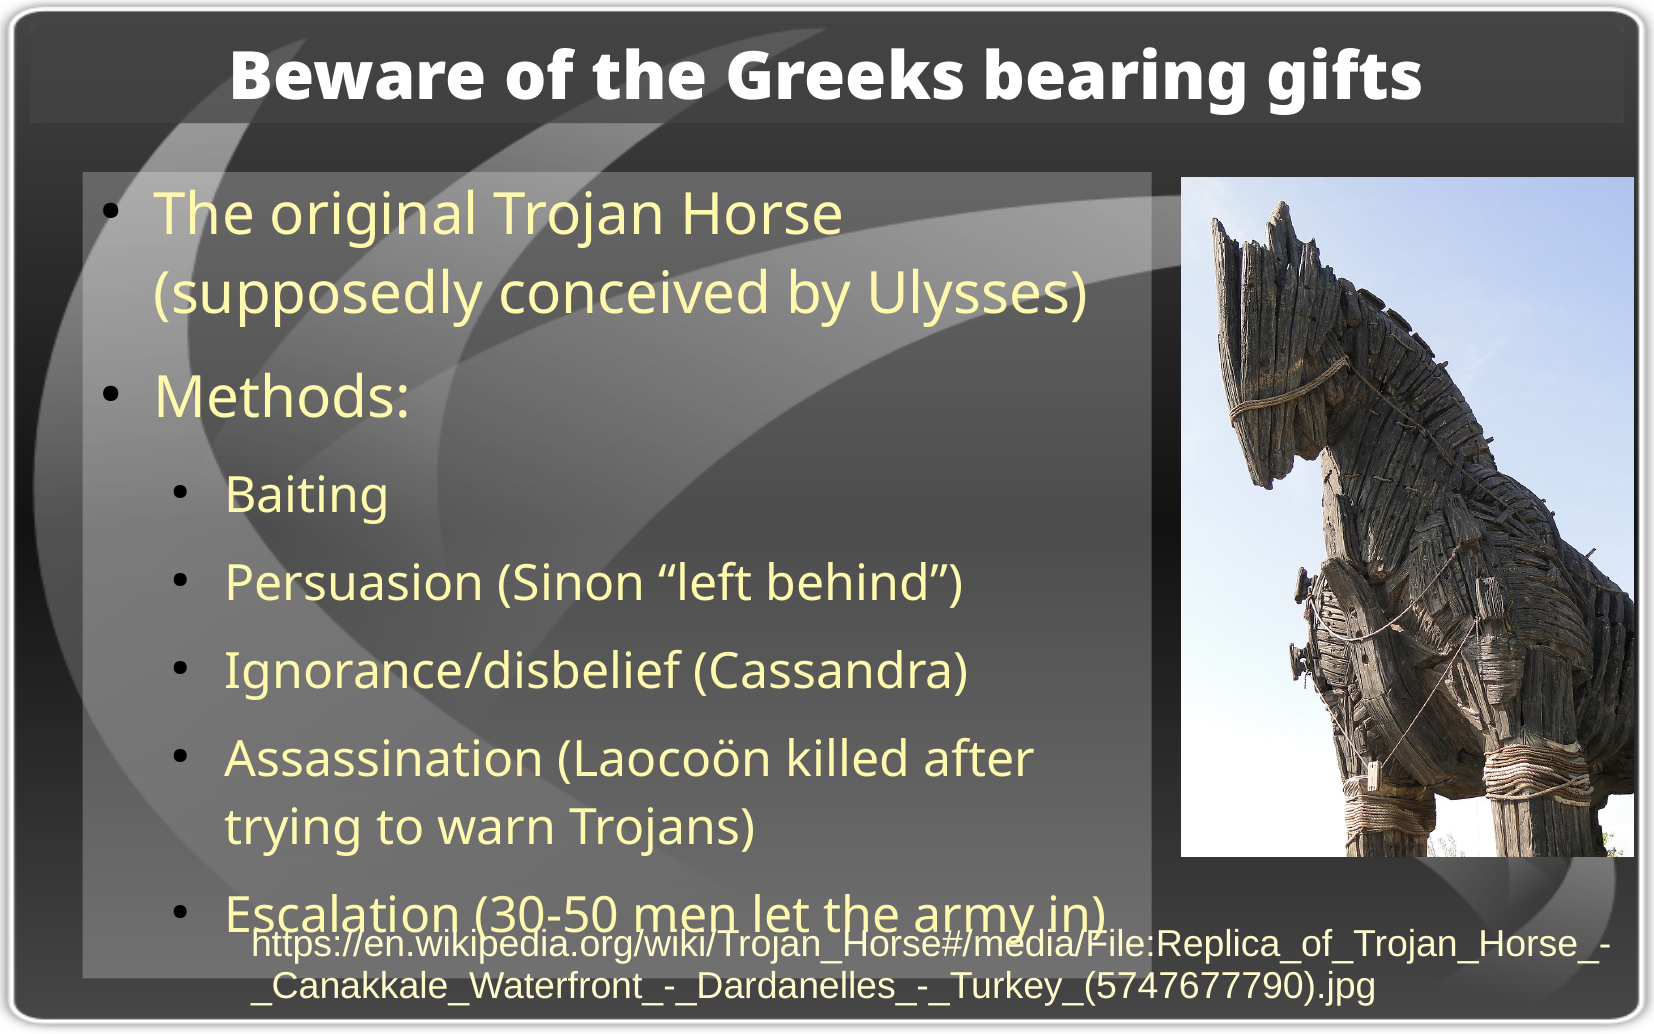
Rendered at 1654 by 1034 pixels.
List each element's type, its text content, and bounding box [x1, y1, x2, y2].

text_box https://en.wikipedia.org/wiki/Trojan_Horse#/media/File:Replica_of_Trojan_Horse_-_Canakkale_Waterfront_-_Dardanelles_-_Turkey_(5747677790).jpg [236, 915, 1627, 1015]
list The original Trojan Horse (supposedly conceived by Ulysses) Methods: Baiting Persuasion (Sinon “left behind”) Ignorance/disbelief (Cassandra) Assassination (Laocoön killed after trying to warn Trojans) Escalation (30-50 men let the army in) [82, 172, 1152, 979]
title Beware of the Greeks bearing gifts [29, 24, 1625, 124]
picture [0, 0, 1654, 1034]
